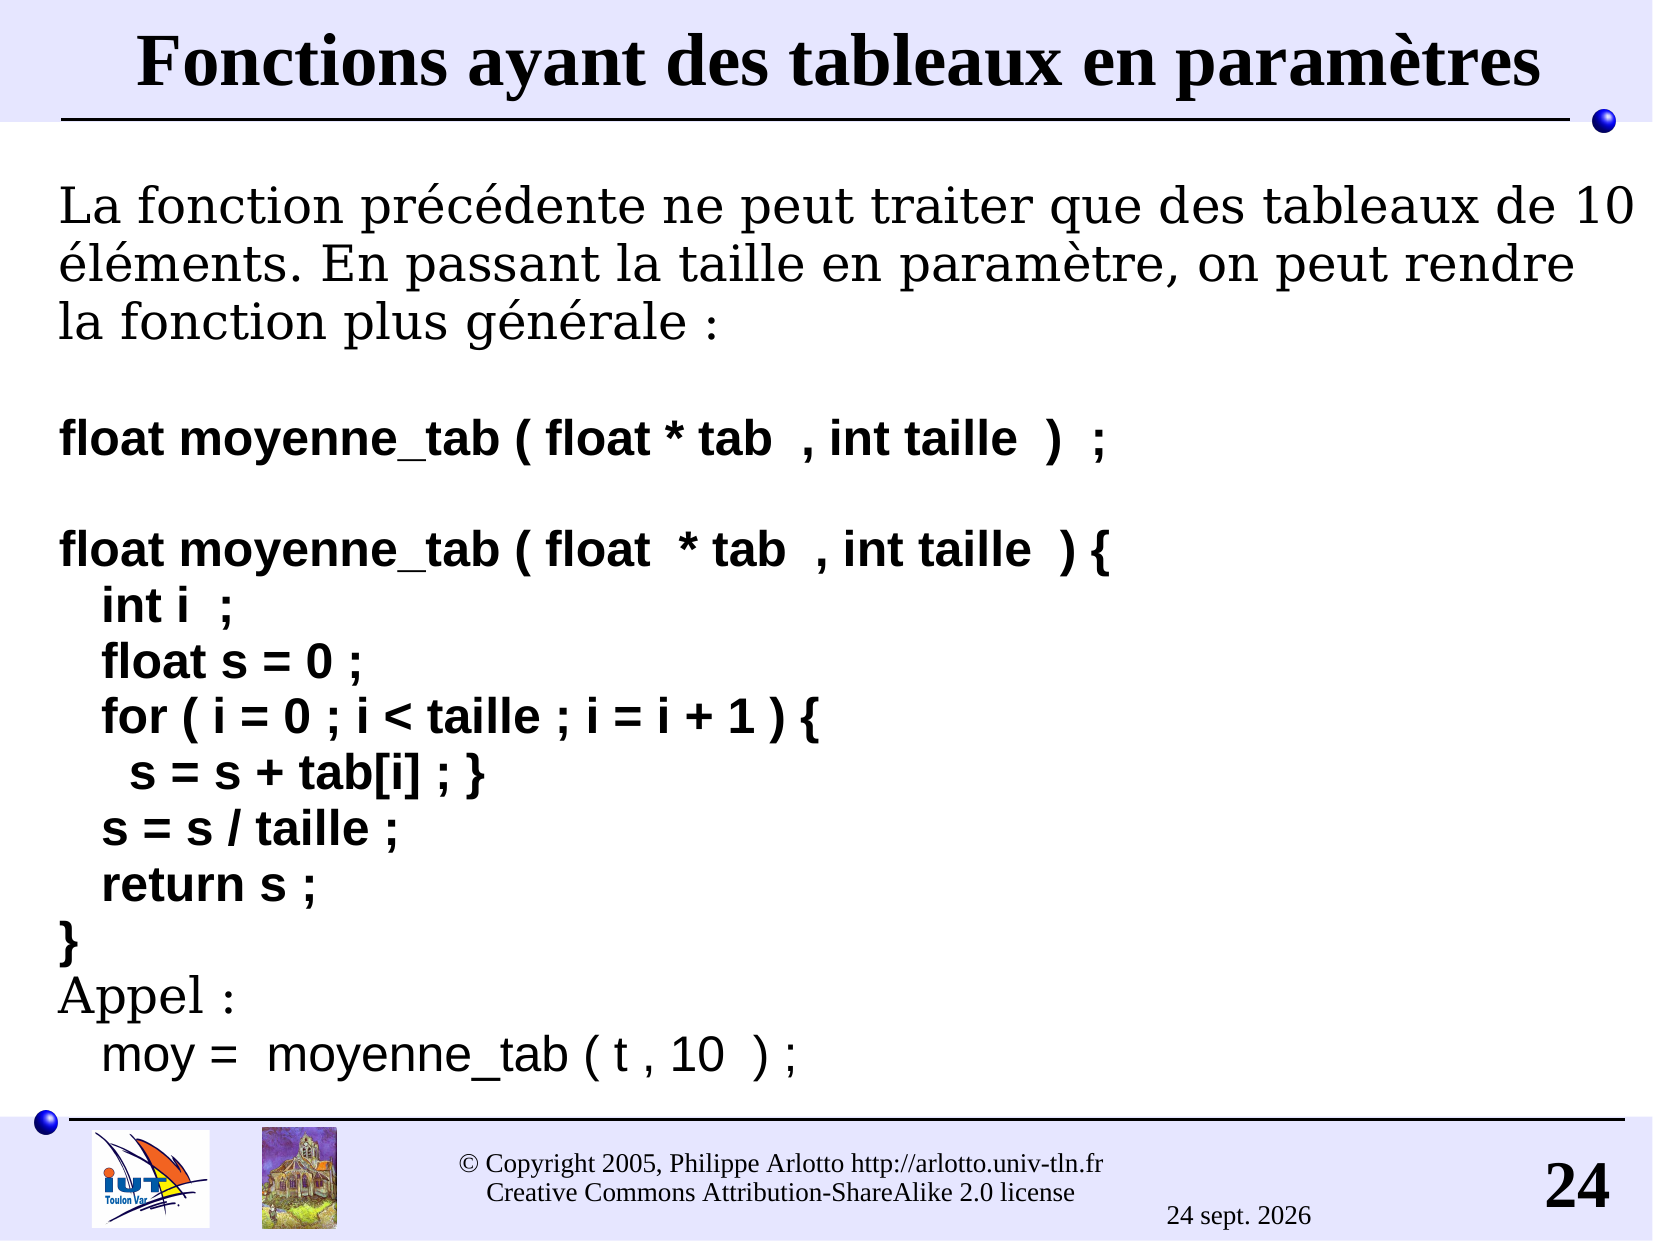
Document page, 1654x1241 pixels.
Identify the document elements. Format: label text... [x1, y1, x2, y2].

picture [262, 1127, 337, 1229]
title Fonctions ayant des tableaux en paramètres [95, 11, 1585, 110]
text_box La fonction précédente ne peut traiter que des tableaux de 10 éléments. En passant la taille en paramètre, on peut rendre la fonction plus générale : float moyenne_tab ( float * tab , int taille ) ; float moyenne_tab ( float * tab , int taille ) { int i ; float s = 0 ; for ( i = 0 ; i < taille ; i = i + 1 ) { s = s + tab[i] ; } s = s / taille ; return s ; } Appel : moy = moyenne_tab ( t , 10 ) ; [59, 177, 1638, 1089]
